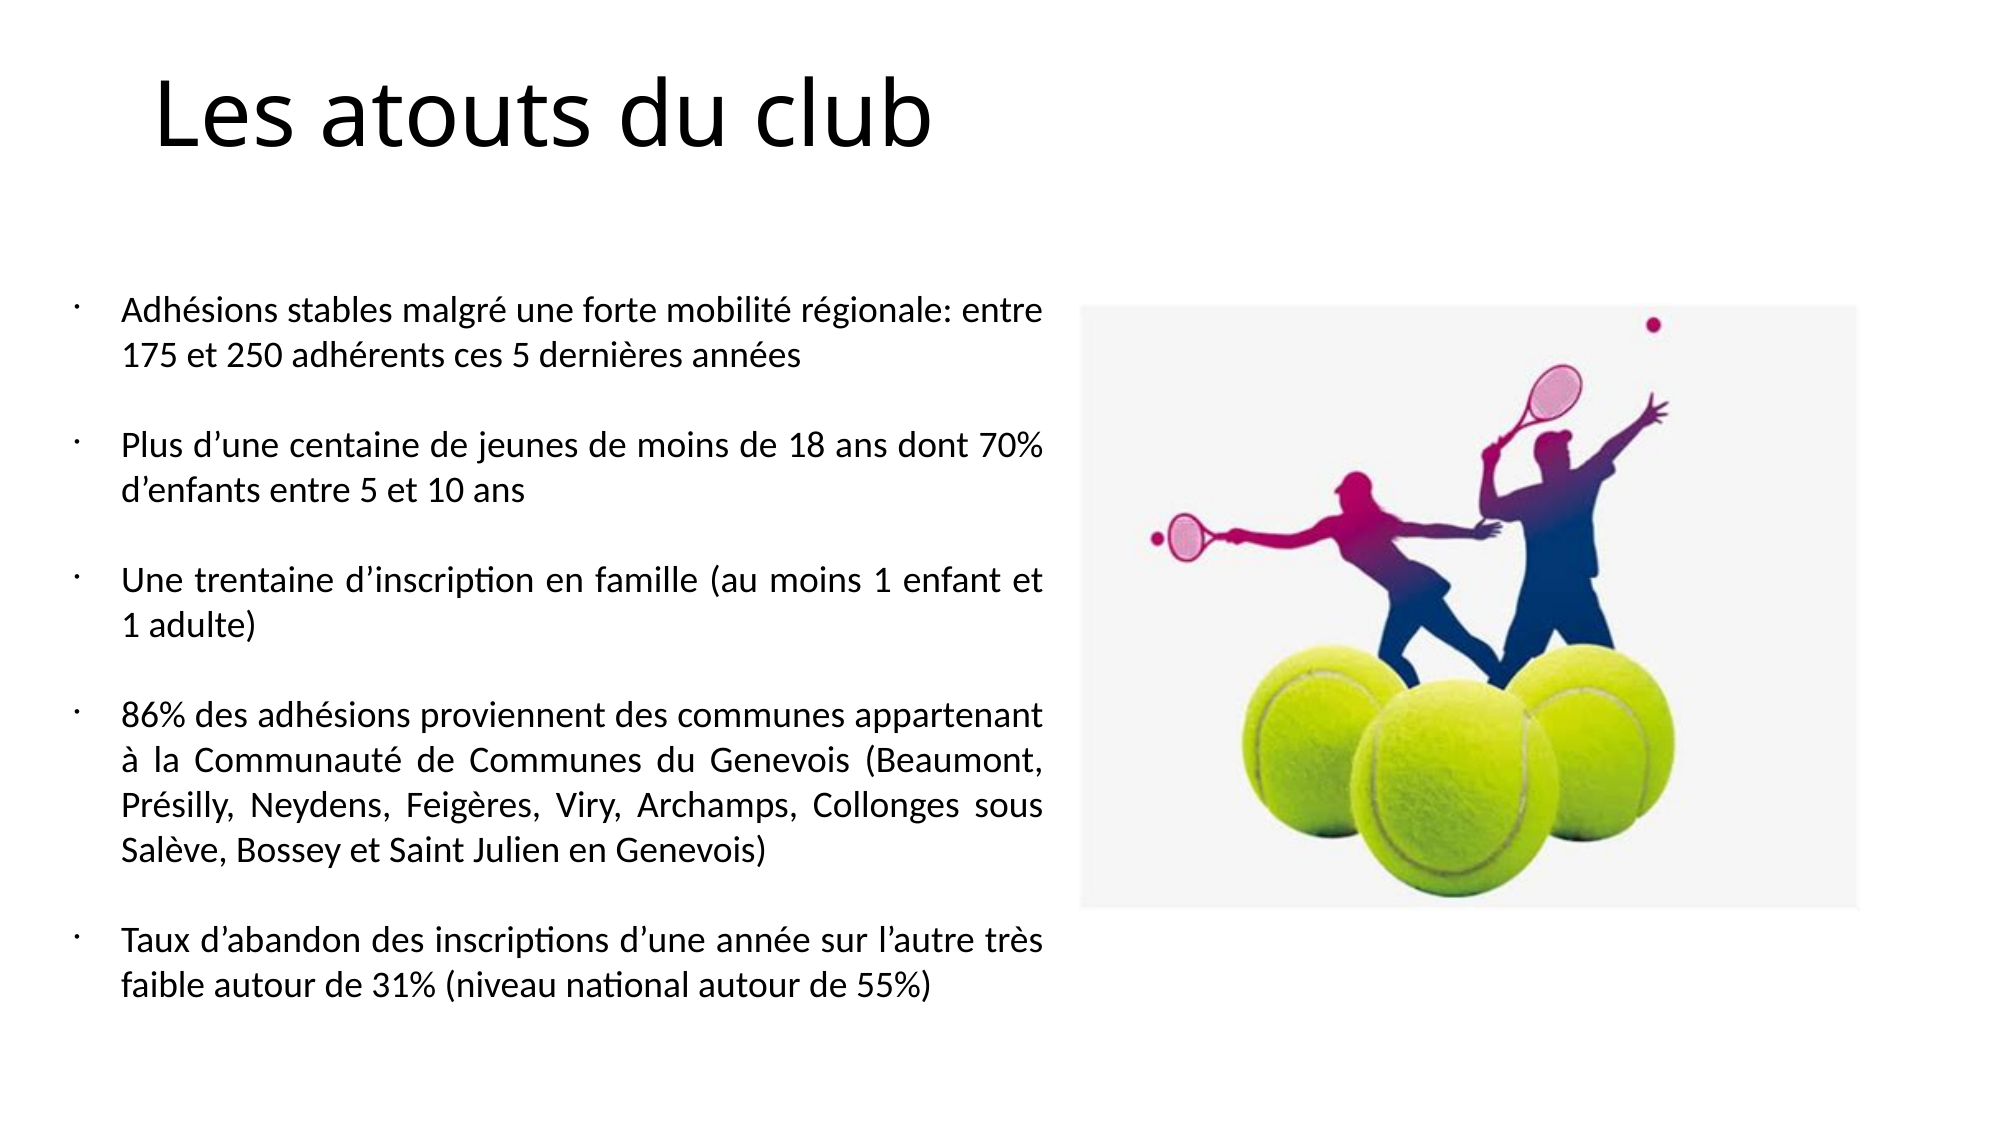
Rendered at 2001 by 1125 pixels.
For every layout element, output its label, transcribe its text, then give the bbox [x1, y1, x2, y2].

picture [1079, 303, 1860, 911]
title Les atouts du club [137, 59, 1863, 278]
text_box Adhésions stables malgré une forte mobilité régionale: entre 175 et 250 adhérents ces 5 dernières années Plus d’une centaine de jeunes de moins de 18 ans dont 70% d’enfants entre 5 et 10 ans Une trentaine d’inscription en famille (au moins 1 enfant et 1 adulte) 86% des adhésions proviennent des communes appartenant à la Communauté de Communes du Genevois (Beaumont, Présilly, Neydens, Feigères, Viry, Archamps, Collonges sous Salève, Bossey et Saint Julien en Genevois) Taux d’abandon des inscriptions d’une année sur l’autre très faible autour de 31% (niveau national autour de 55%) [59, 277, 1060, 1058]
